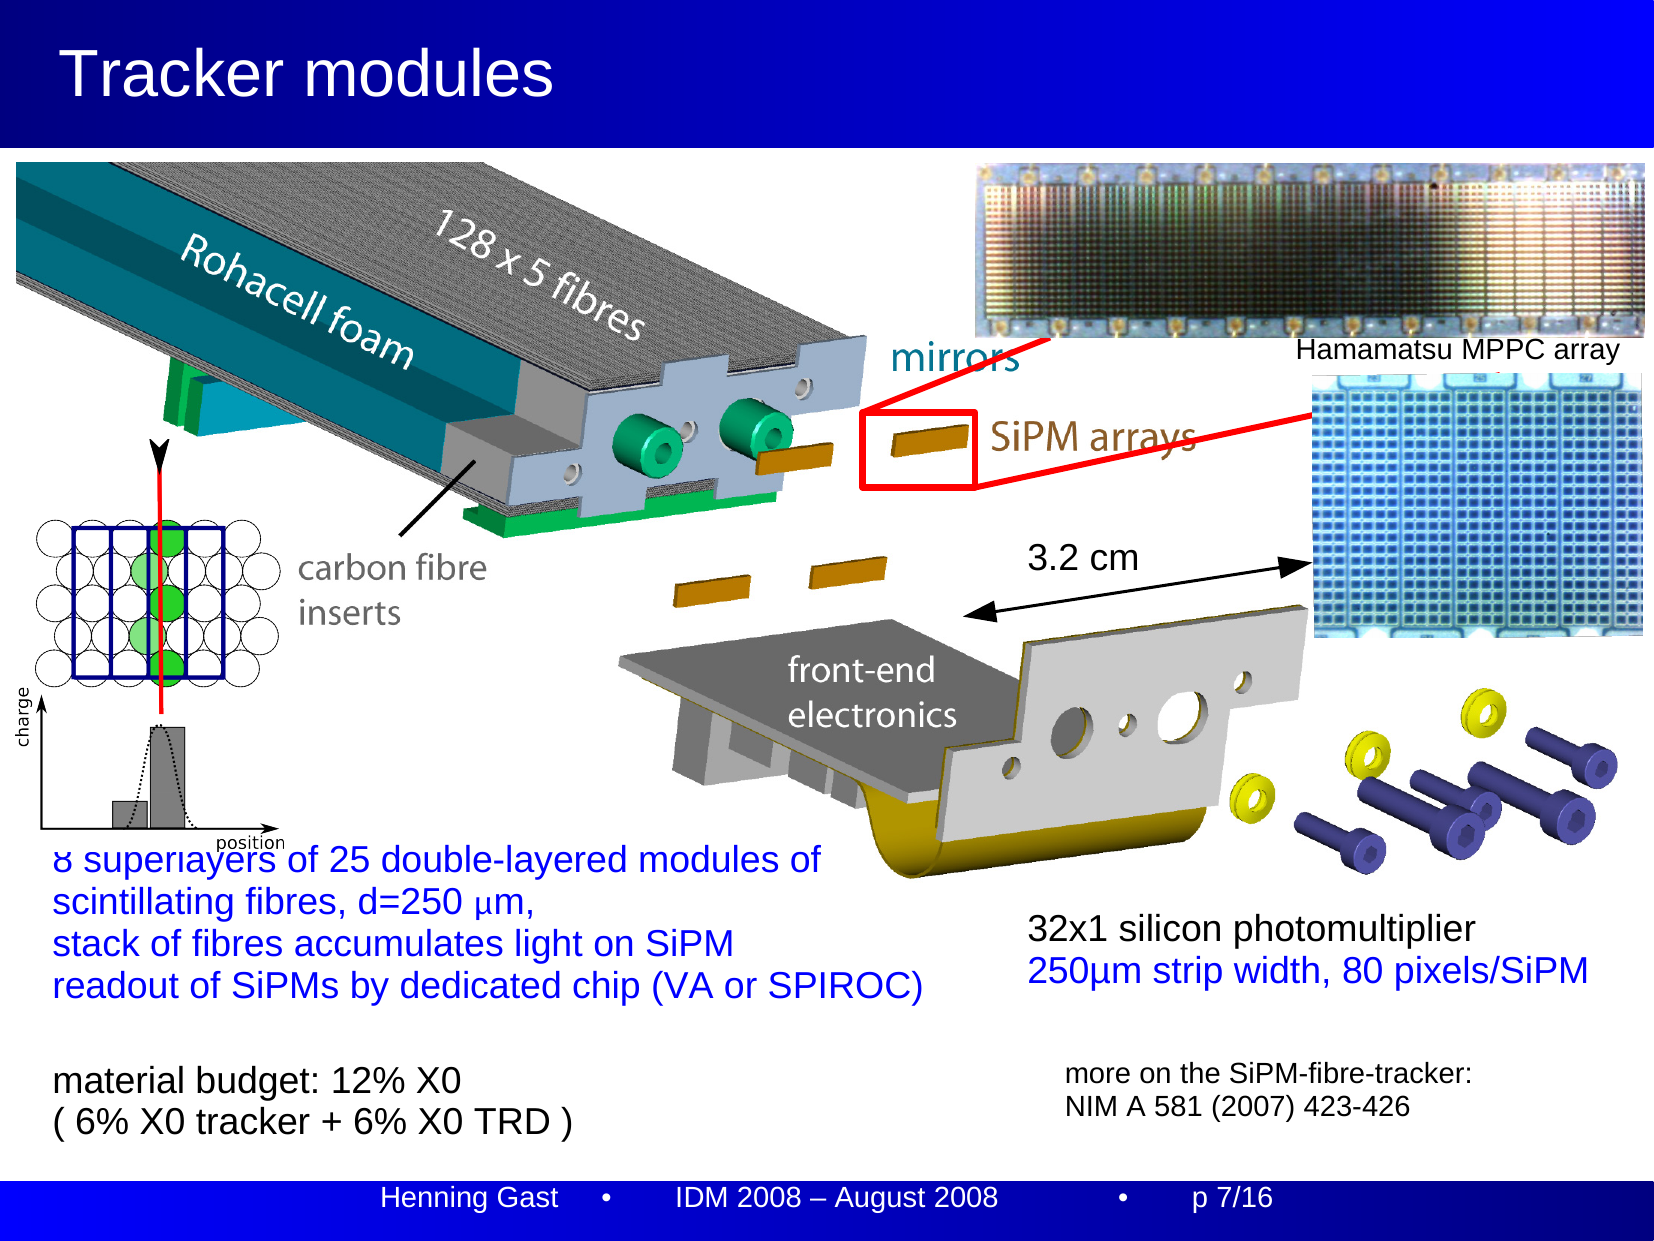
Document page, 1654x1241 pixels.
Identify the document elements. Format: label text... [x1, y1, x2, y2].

text_box 32x1 silicon photomultiplier 250µm strip width, 80 pixels/SiPM [1012, 900, 1654, 1027]
text_box 8 superlayers of 25 double-layered modules of scintillating fibres, d=250 m, stack of fibres accumulates light on SiPM readout of SiPMs by dedicated chip (VA or SPIROC) [37, 830, 976, 1069]
text_box Hamamatsu MPPC array [1280, 338, 1643, 385]
text_box more on the SiPM-fibre-tracker: NIM A 581 (2007) 423-426 [1050, 1050, 1576, 1152]
picture [15, 162, 1654, 901]
text_box 3.2 cm [1012, 529, 1201, 601]
text_box material budget: 12% X0 ( 6% X0 tracker + 6% X0 TRD ) [37, 1051, 601, 1178]
title Tracker modules [0, 0, 1654, 148]
